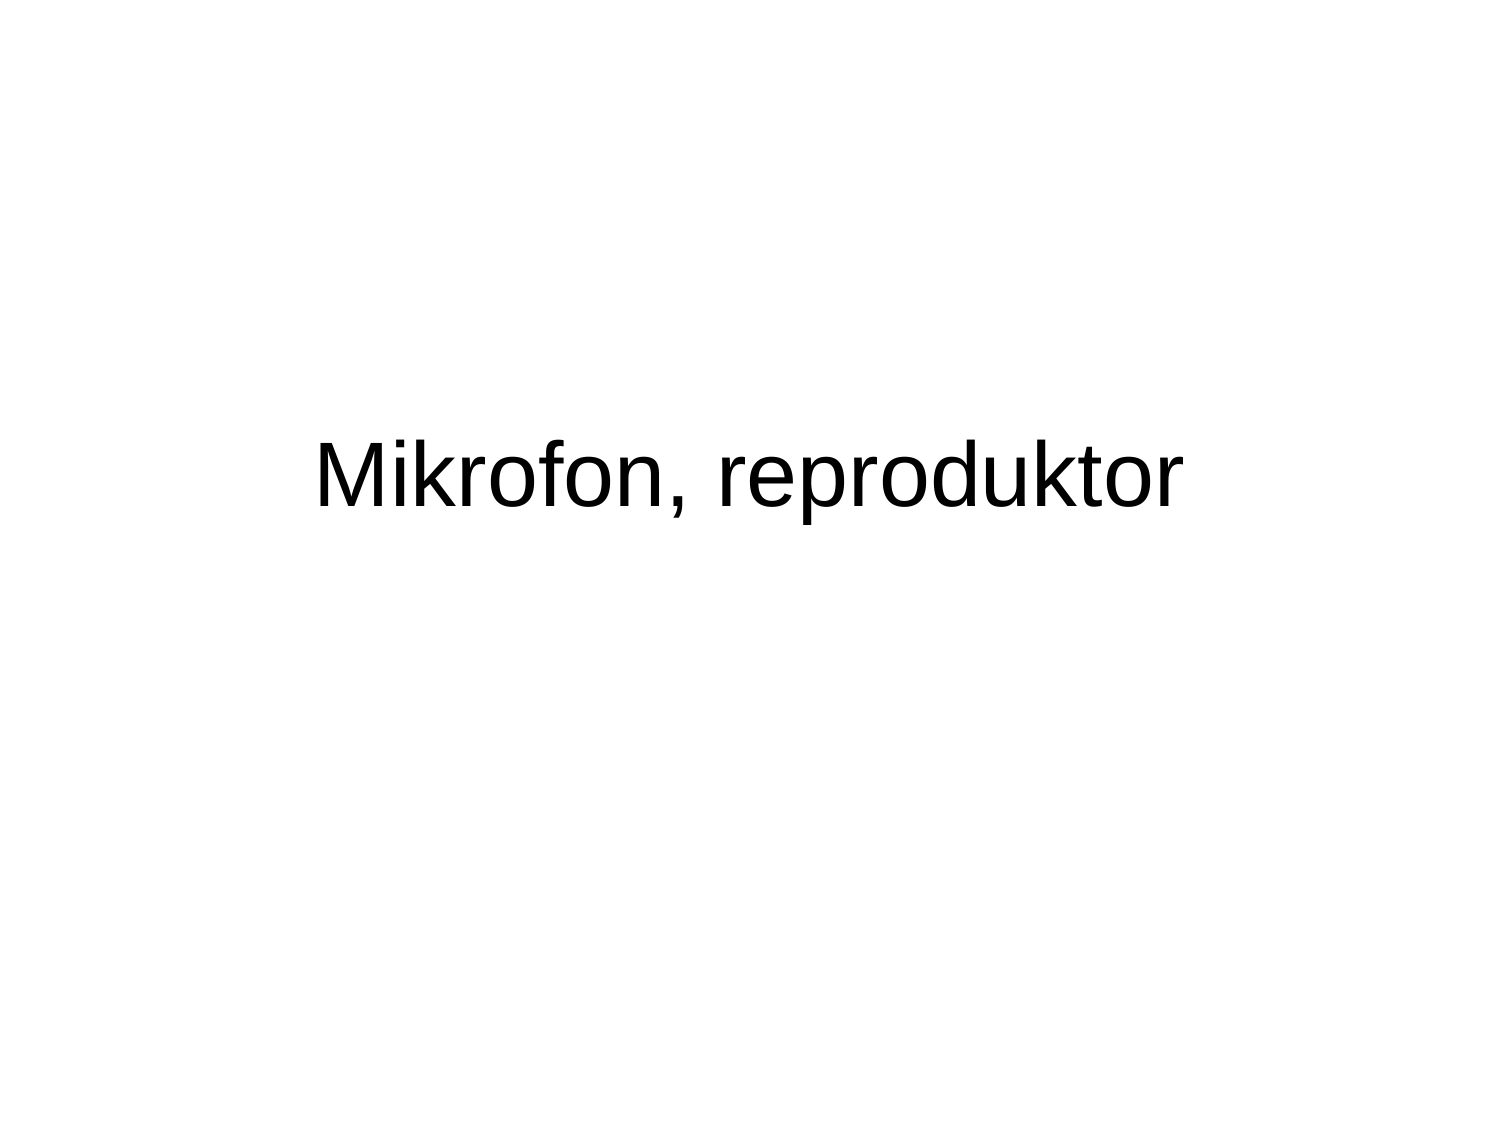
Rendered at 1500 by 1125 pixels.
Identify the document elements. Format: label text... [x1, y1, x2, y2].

title Mikrofon, reproduktor [112, 349, 1388, 591]
